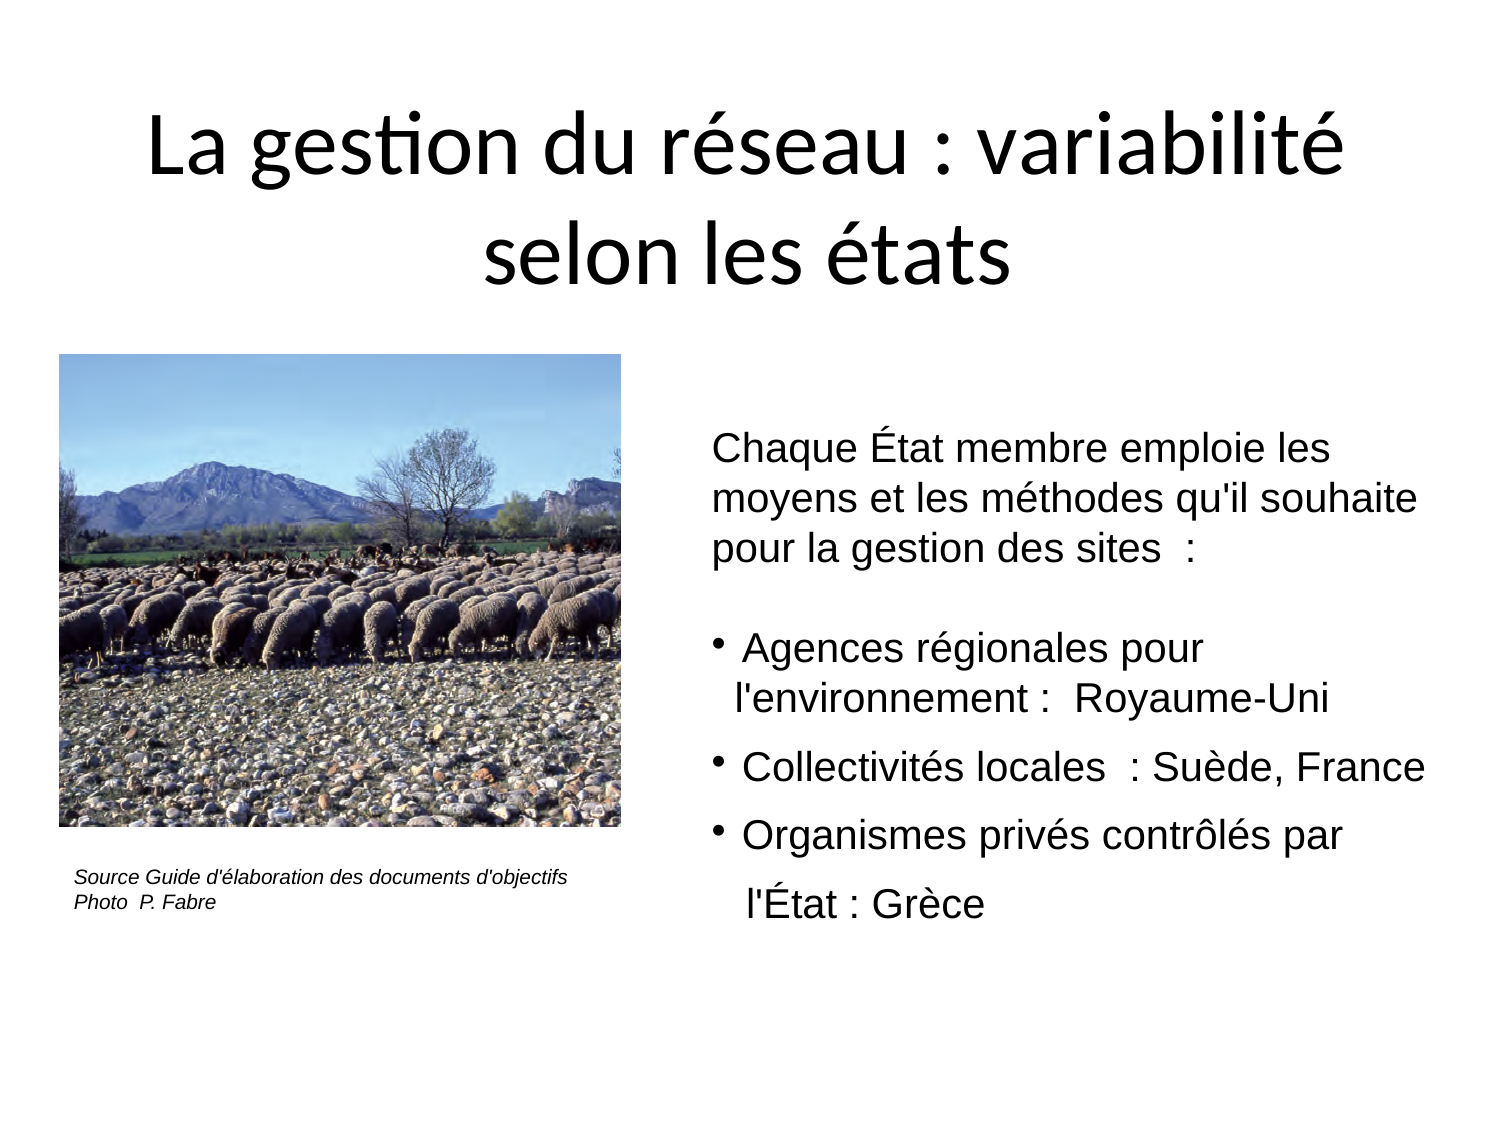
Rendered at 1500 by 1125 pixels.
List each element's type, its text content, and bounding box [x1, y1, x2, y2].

text_box [15, 531, 414, 901]
text_box Source Guide d'élaboration des documents d'objectifs Photo P. Fabre [59, 856, 739, 922]
picture [59, 354, 621, 827]
text_box Chaque État membre emploie les moyens et les méthodes qu'il souhaite pour la gestion des sites : Agences régionales pour l'environnement : Royaume-Uni Collectivités locales : Suède, France Organismes privés contrôlés par l'État : Grèce [696, 413, 1465, 1093]
title La gestion du réseau : variabilité selon les états [75, 0, 1421, 201]
